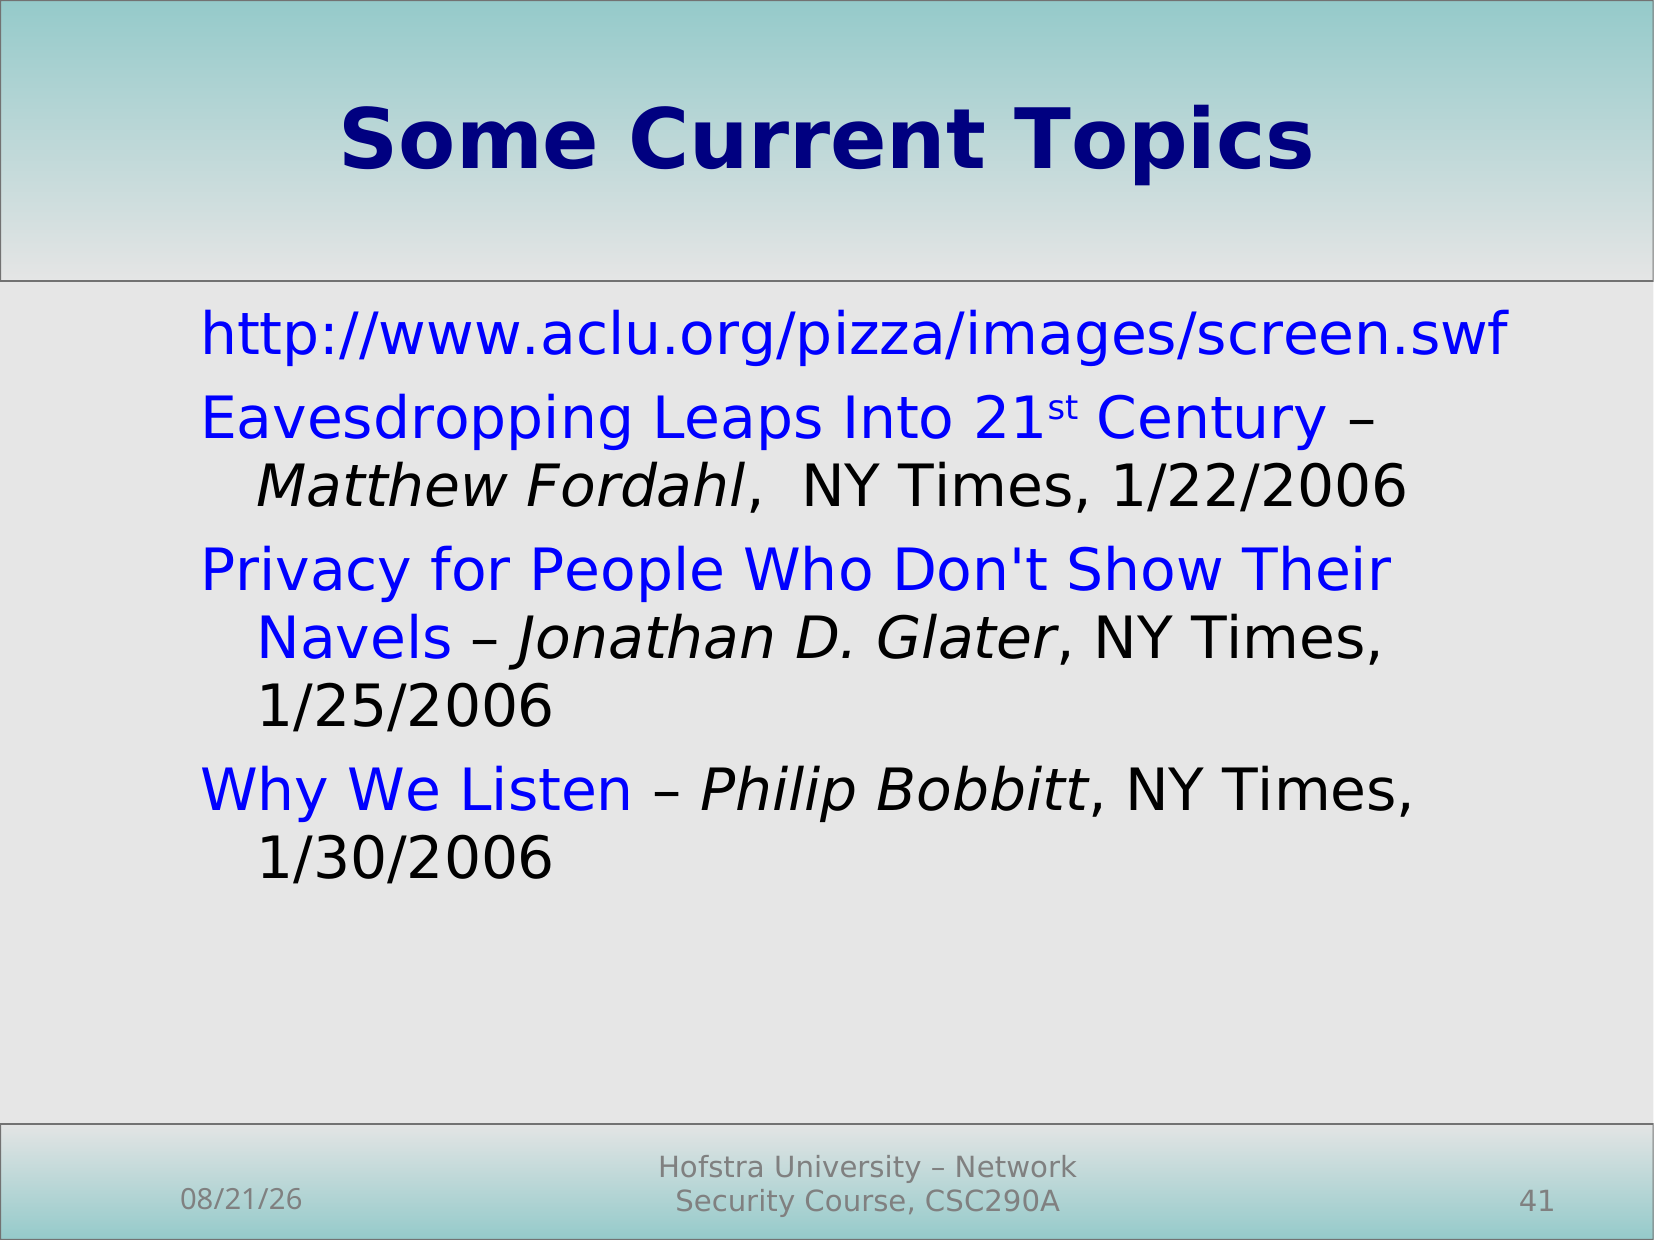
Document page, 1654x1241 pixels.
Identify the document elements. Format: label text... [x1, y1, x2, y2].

title Some Current Topics [78, 77, 1577, 203]
list http://www.aclu.org/pizza/images/screen.swf Eavesdropping Leaps Into 21st Century – Matthew Fordahl, NY Times, 1/22/2006 Privacy for People Who Don't Show Their Navels – Jonathan D. Glater, NY Times, 1/25/2006 Why We Listen – Philip Bobbitt, NY Times, 1/30/2006 [200, 300, 1606, 1030]
